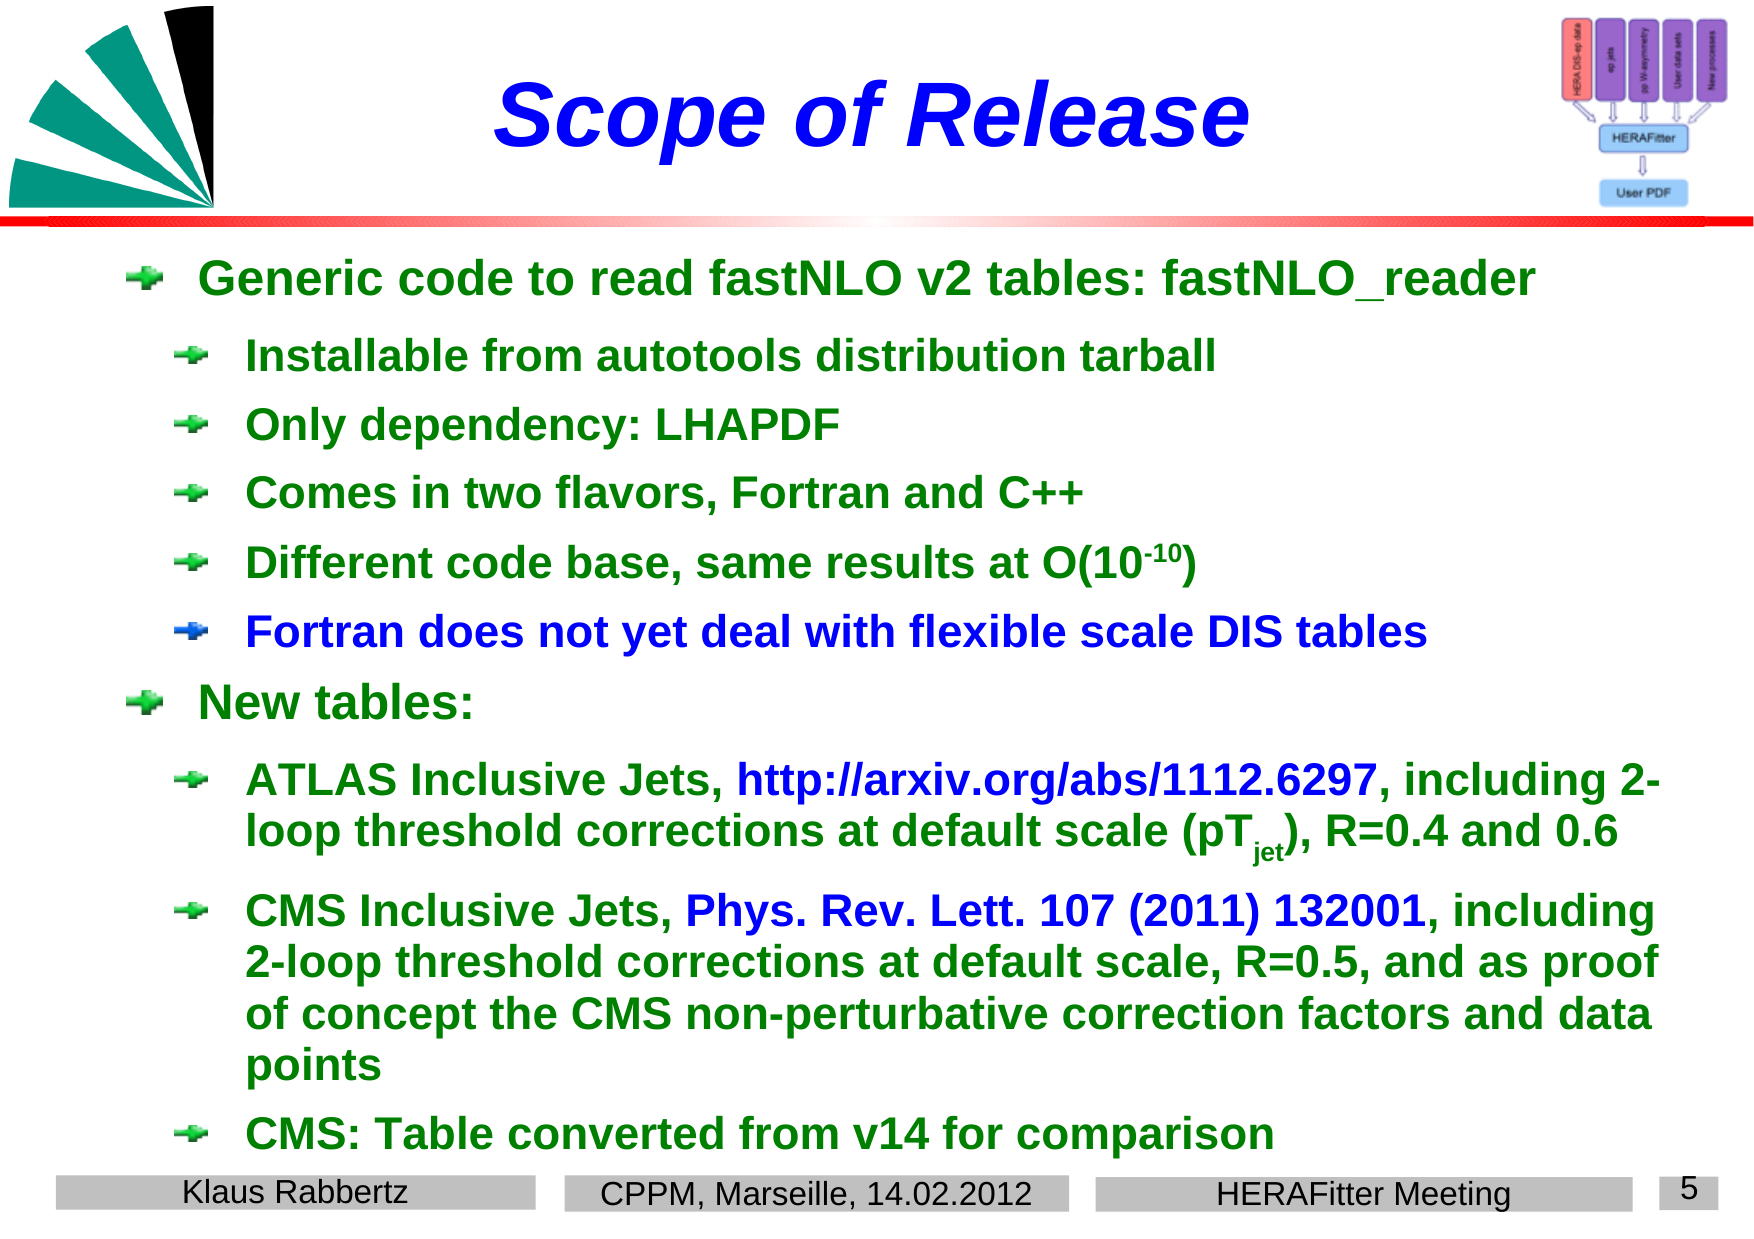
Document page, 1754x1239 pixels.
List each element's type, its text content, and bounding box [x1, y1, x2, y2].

picture [1552, 15, 1736, 211]
title Scope of Release [282, 21, 1566, 183]
list Generic code to read fastNLO v2 tables: fastNLO_reader Installable from autotools distribution tarball Only dependency: LHAPDF Comes in two flavors, Fortran and C++ Different code base, same results at O(10-10) Fortran does not yet deal with flexible scale DIS tables New tables: ATLAS Inclusive Jets, http://arxiv.org/abs/1112.6297, including 2-loop threshold corrections at default scale (pTjet), R=0.4 and 0.6 CMS Inclusive Jets, Phys. Rev. Lett. 107 (2011) 132001, including 2-loop threshold corrections at default scale, R=0.5, and as proof of concept the CMS non-perturbative correction factors and data points CMS: Table converted from v14 for comparison [67, 250, 1693, 1160]
picture [9, 6, 214, 210]
